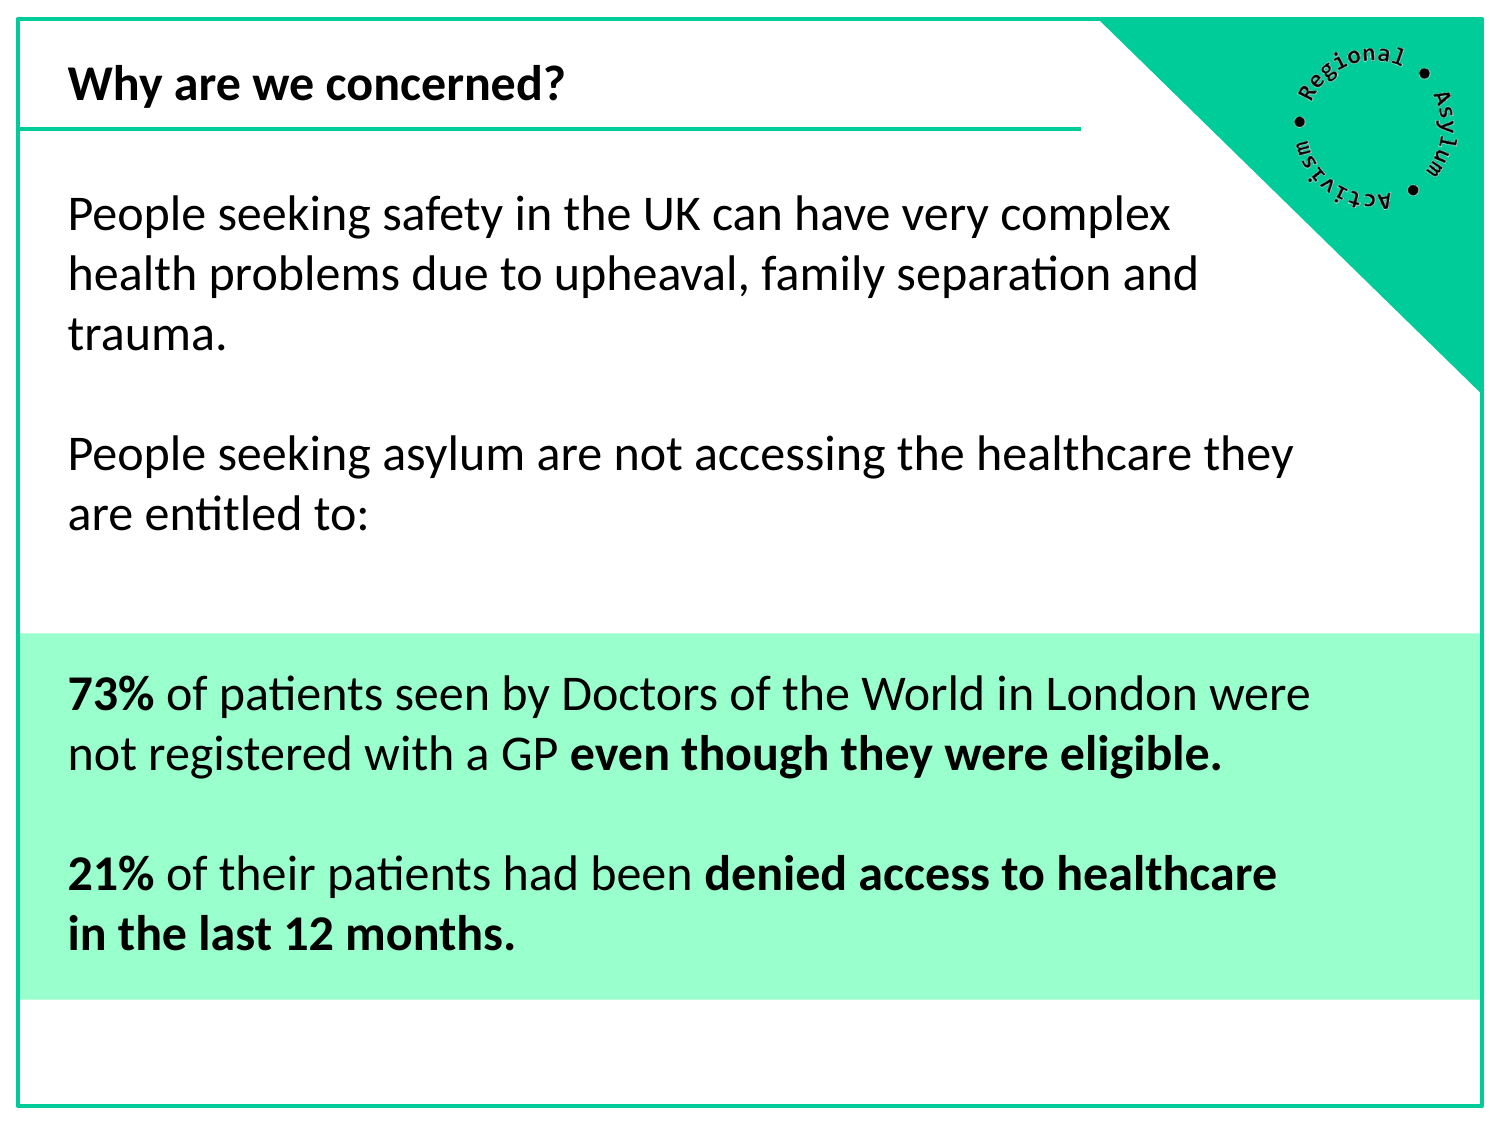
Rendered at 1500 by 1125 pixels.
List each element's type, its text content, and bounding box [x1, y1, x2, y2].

text_box [21, 633, 1479, 1000]
text_box People seeking safety in the UK can have very complex health problems due to upheaval, family separation and trauma. People seeking asylum are not accessing the healthcare they are entitled to: 73% of patients seen by Doctors of the World in London were not registered with a GP even though they were eligible. 21% of their patients had been denied access to healthcare in the last 12 months. [53, 172, 1329, 968]
picture [1284, 43, 1461, 215]
text_box Why are we concerned? [53, 42, 1046, 118]
